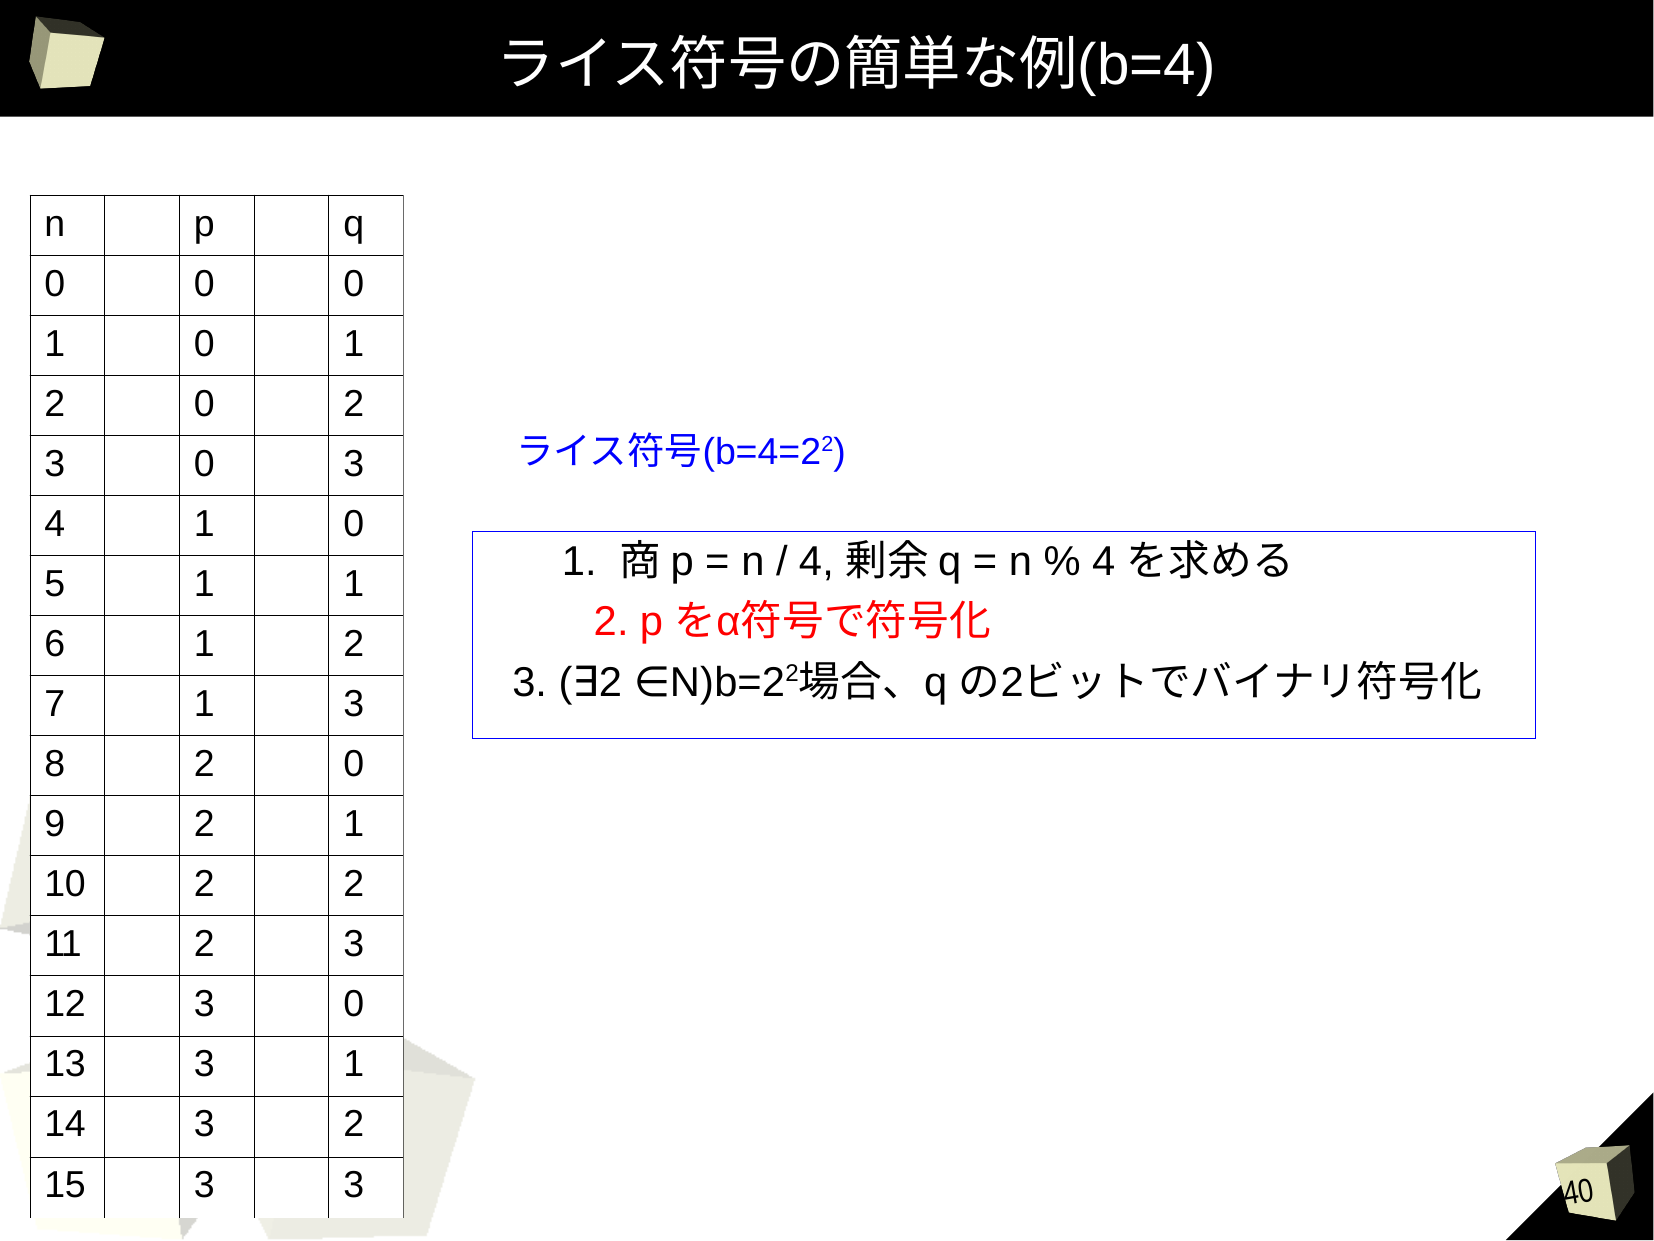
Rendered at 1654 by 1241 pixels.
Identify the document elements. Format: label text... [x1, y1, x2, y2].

text_box 1. 商 p = n / 4, 剰余 q = n % 4 を求める 2. p をα符号で符号化 3. (∃2 ∈N)b=22場合、q の2ビットでバイナリ符号化 [208, 173, 1654, 1211]
text_box ライス符号(b=4=22) [501, 413, 1034, 521]
title ライス符号の簡単な例(b=4) [118, 0, 1595, 119]
picture [0, 194, 477, 1241]
